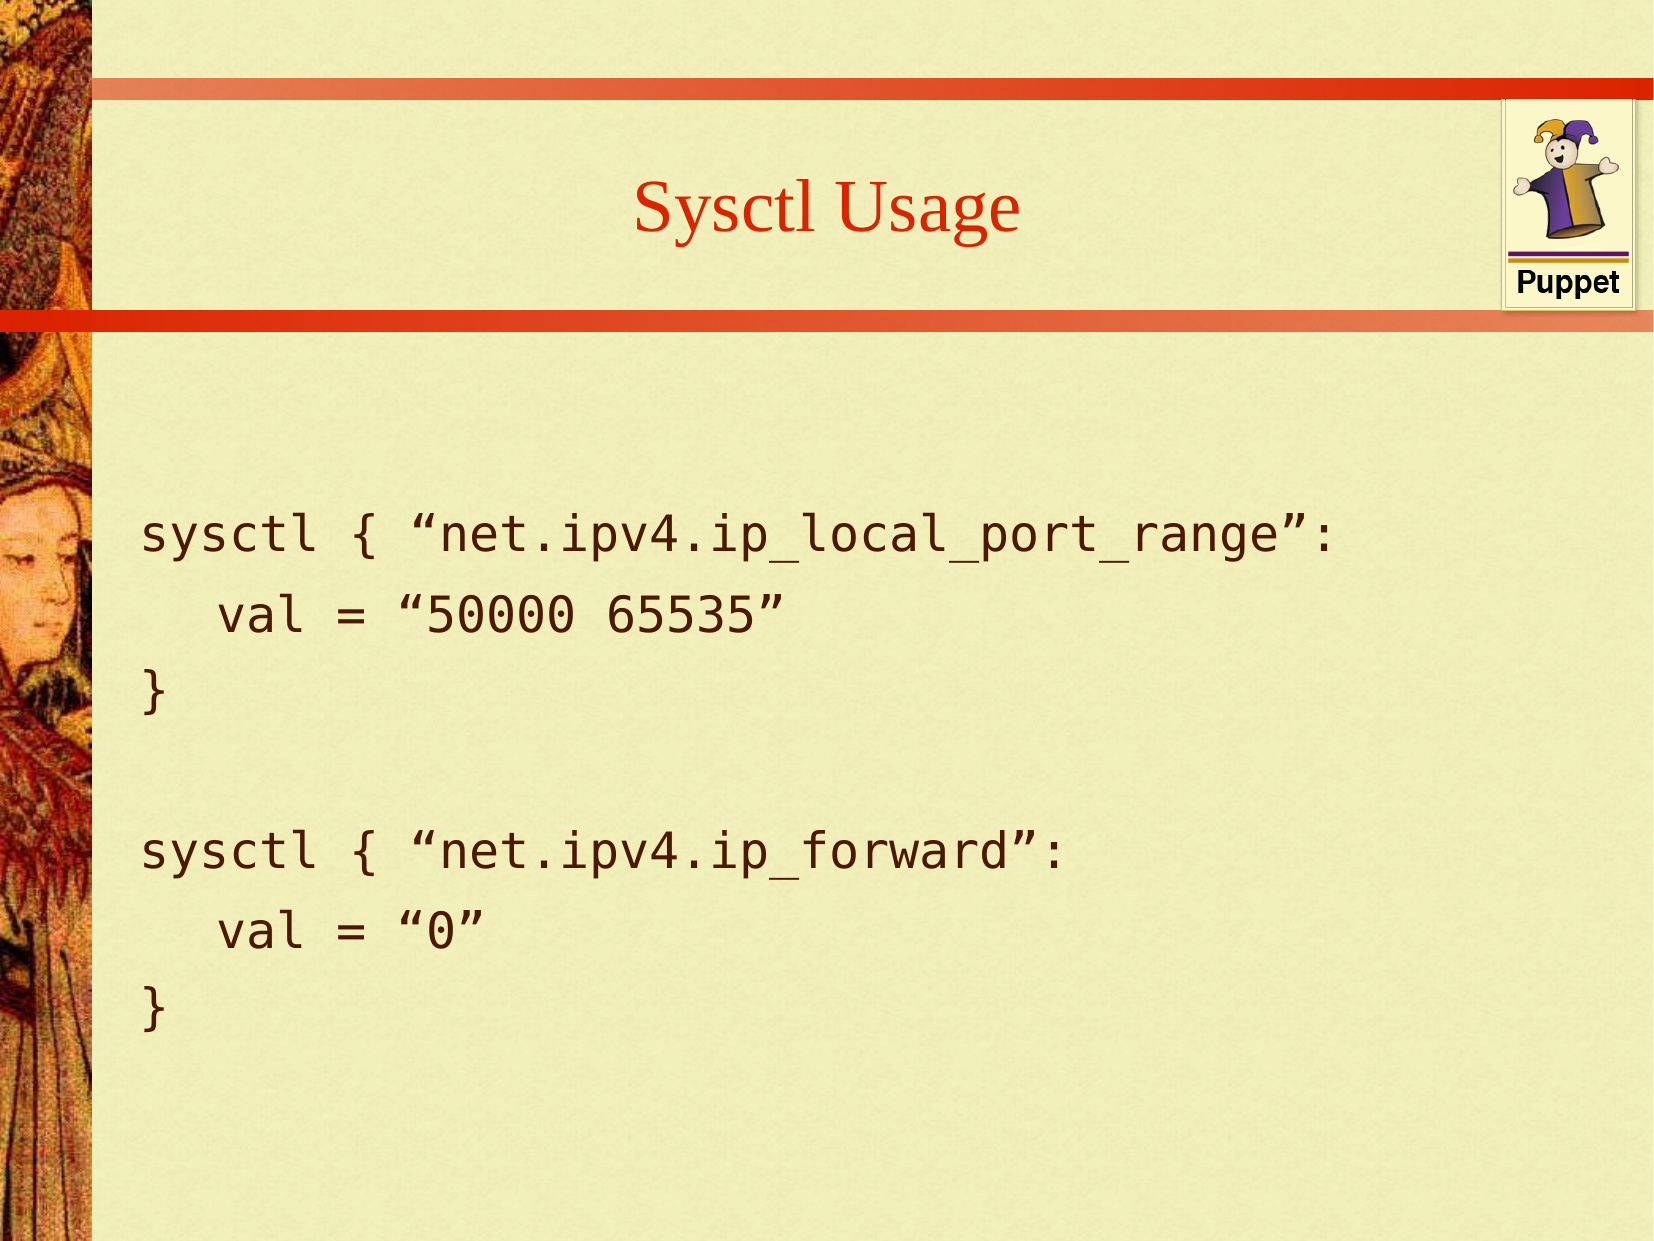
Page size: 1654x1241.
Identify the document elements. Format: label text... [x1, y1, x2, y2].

title Sysctl Usage [121, 102, 1534, 311]
picture [0, 0, 1654, 1241]
list sysctl { “net.ipv4.ip_local_port_range”: val = “50000 65535” } sysctl { “net.ipv4.ip_forward”: val = “0” } [121, 344, 1534, 1127]
